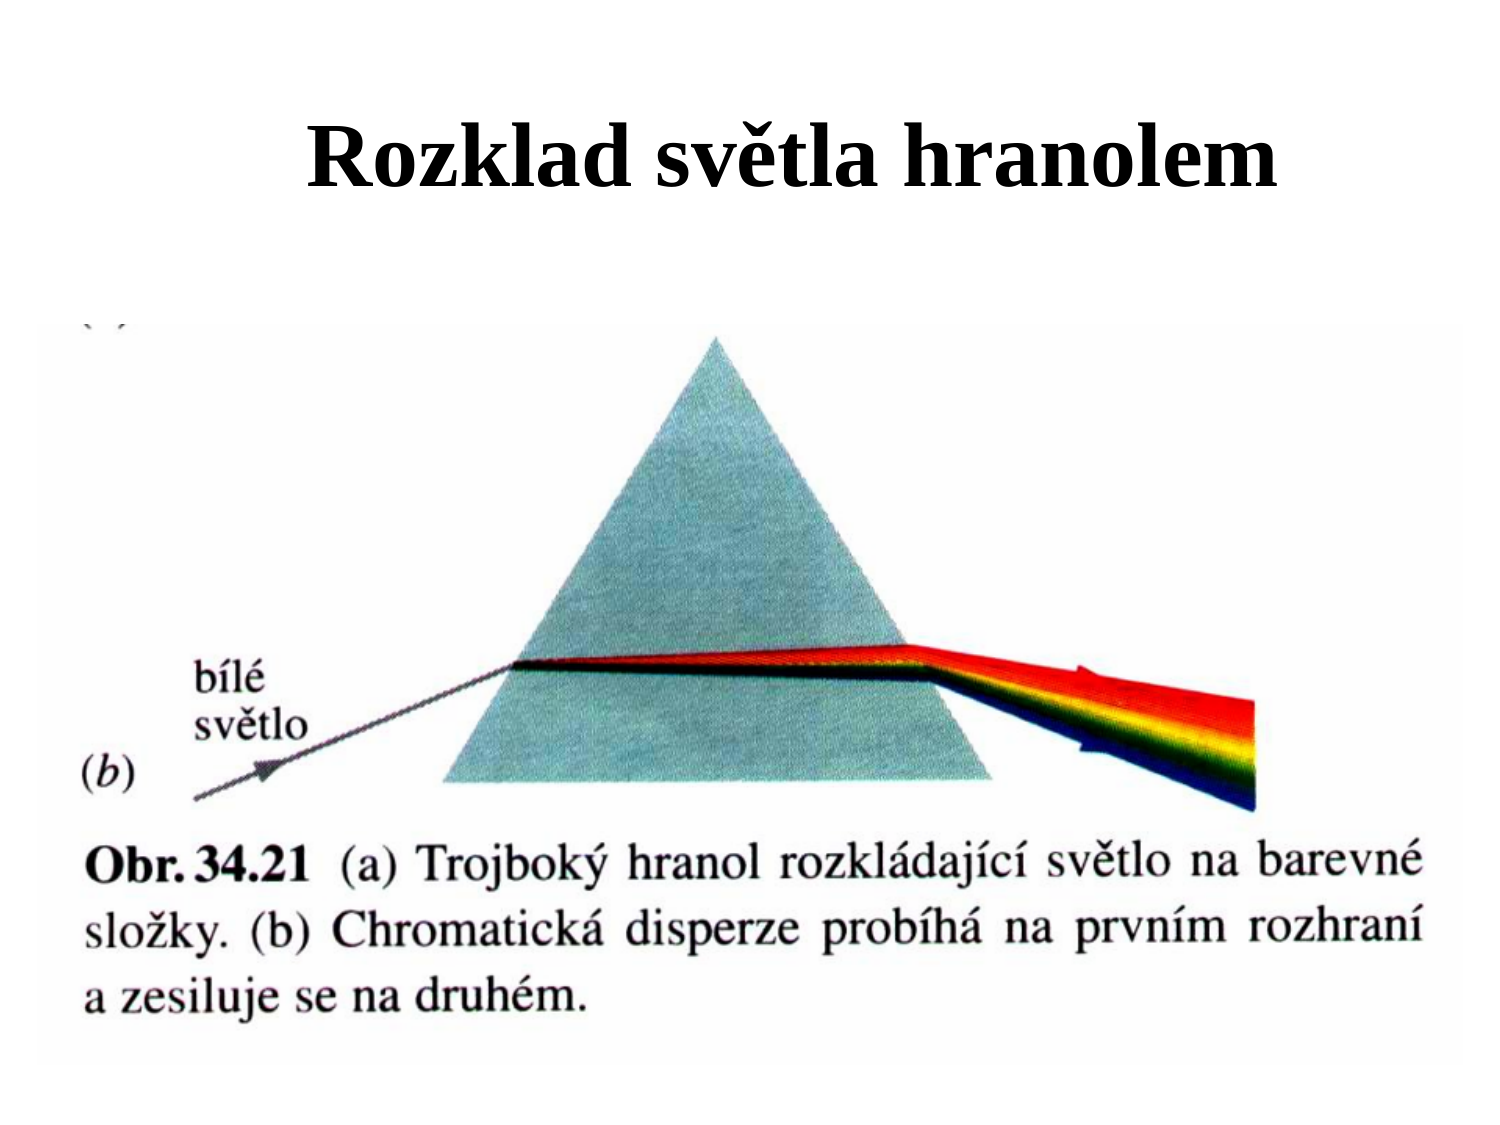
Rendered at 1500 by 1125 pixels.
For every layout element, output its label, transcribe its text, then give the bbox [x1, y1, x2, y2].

text_box Rozklad světla hranolem [125, 87, 1463, 213]
picture [37, 324, 1463, 1065]
